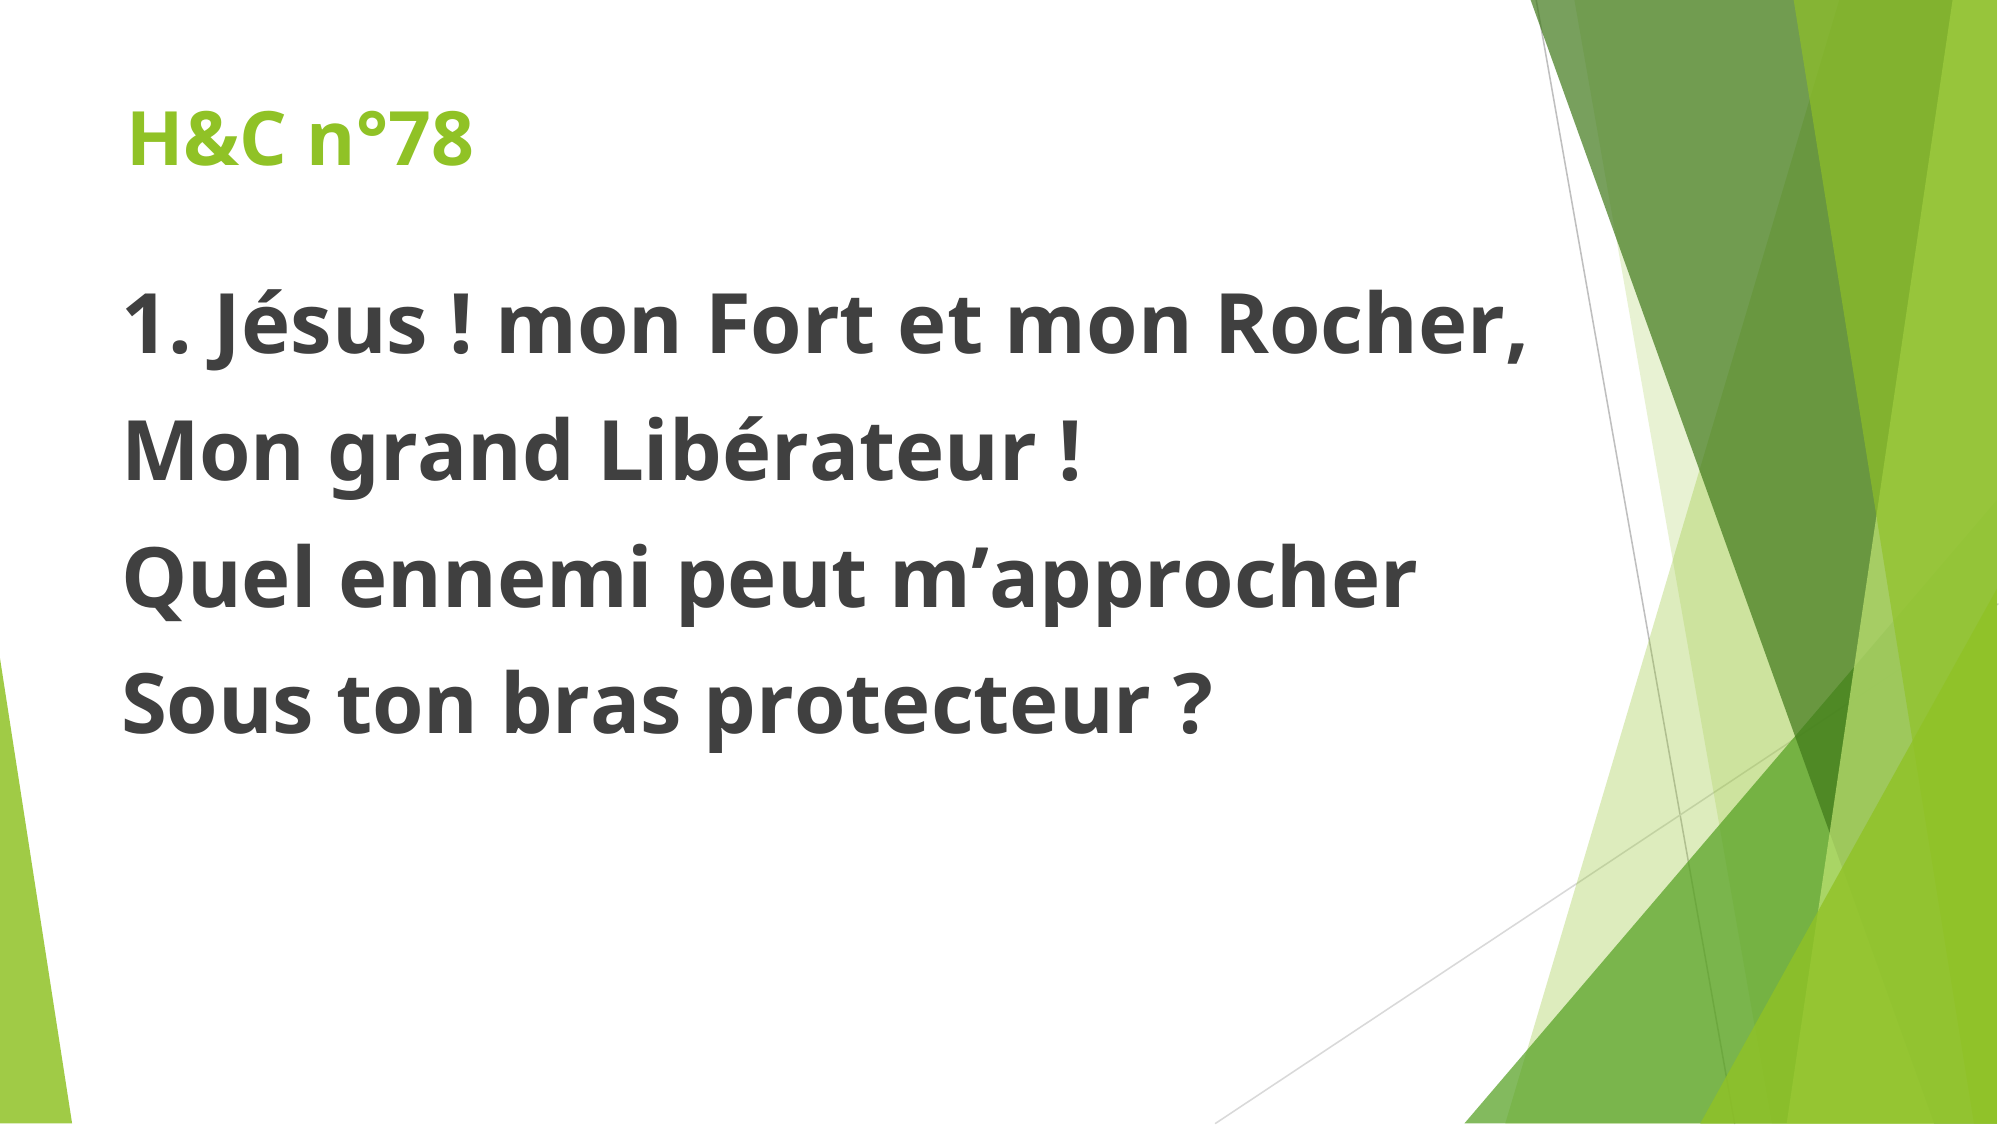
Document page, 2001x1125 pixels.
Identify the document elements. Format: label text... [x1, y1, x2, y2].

text_box 1. Jésus ! mon Fort et mon Rocher, Mon grand Libérateur ! Quel ennemi peut m’approcher Sous ton bras protecteur ? [106, 247, 1973, 1037]
text_box H&C n°78 [111, 82, 1522, 201]
